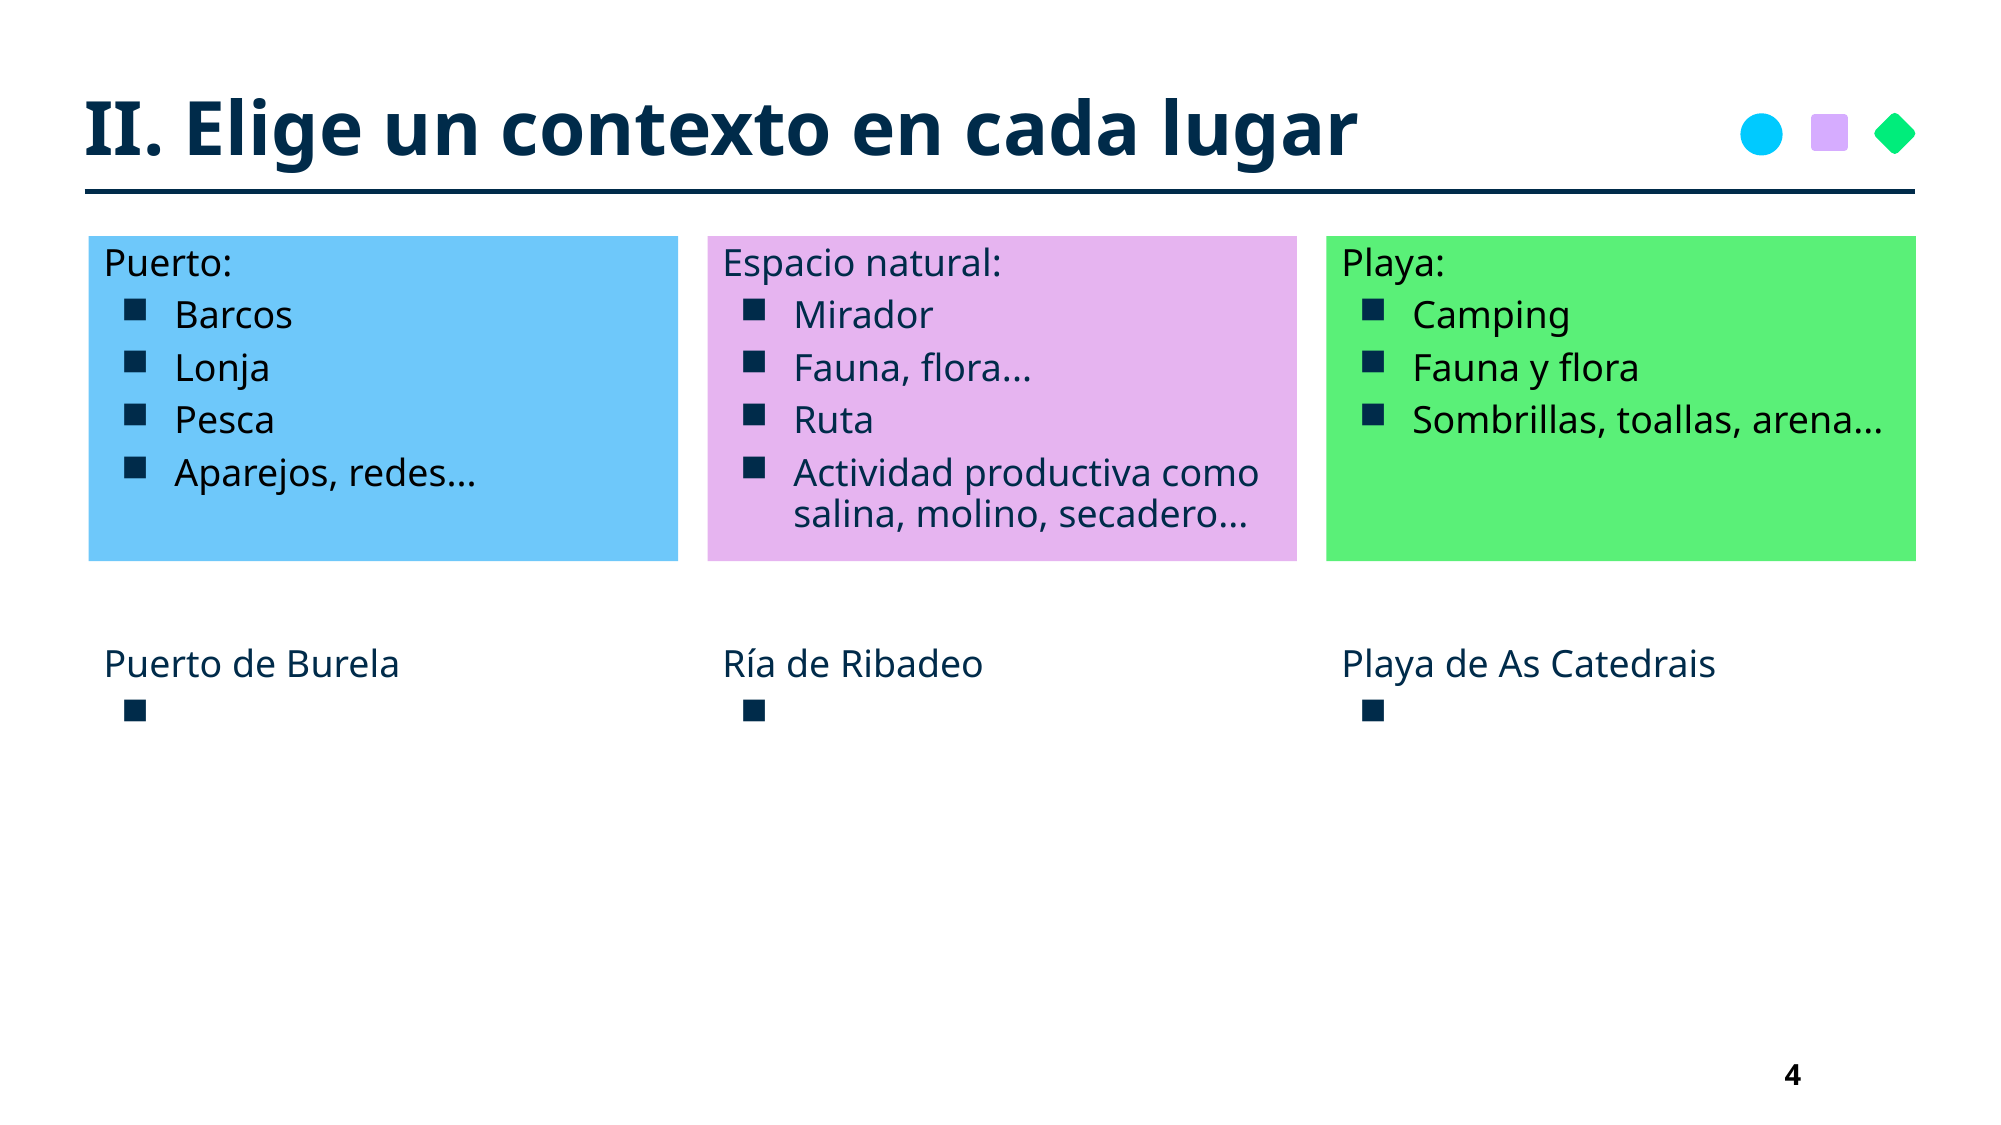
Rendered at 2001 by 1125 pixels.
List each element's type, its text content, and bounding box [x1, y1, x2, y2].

list Puerto de Burela [88, 637, 679, 1004]
list Puerto: Barcos Lonja Pesca Aparejos, redes... [88, 236, 679, 562]
list Playa: Camping Fauna y flora Sombrillas, toallas, arena... [1326, 236, 1916, 562]
list Ría de Ribadeo [707, 637, 1297, 1004]
list Espacio natural: Mirador Fauna, flora... Ruta Actividad productiva como salina, molino, secadero... [707, 236, 1297, 562]
title II. Elige un contexto en cada lugar [84, 29, 1601, 178]
list Playa de As Catedrais [1326, 637, 1916, 1004]
